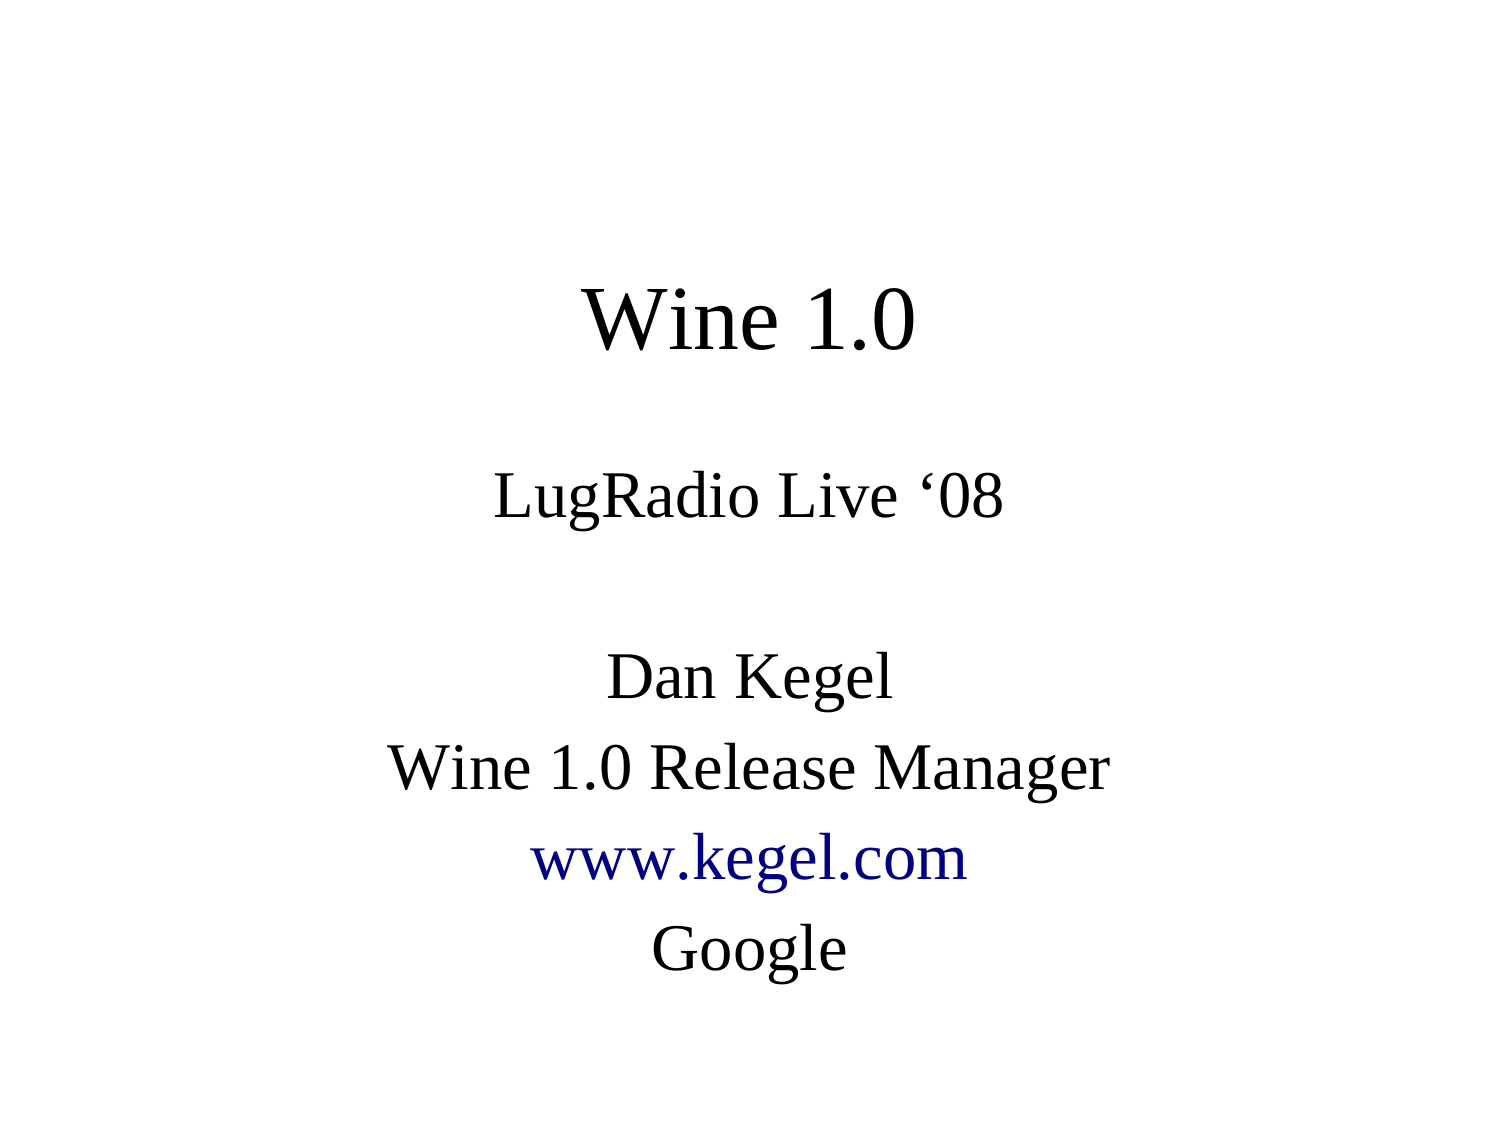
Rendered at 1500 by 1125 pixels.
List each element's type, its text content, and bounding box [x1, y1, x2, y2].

subtitle LugRadio Live ‘08 Dan Kegel Wine 1.0 Release Manager www.kegel.com Google [225, 450, 1276, 1015]
title Wine 1.0 [112, 112, 1388, 526]
